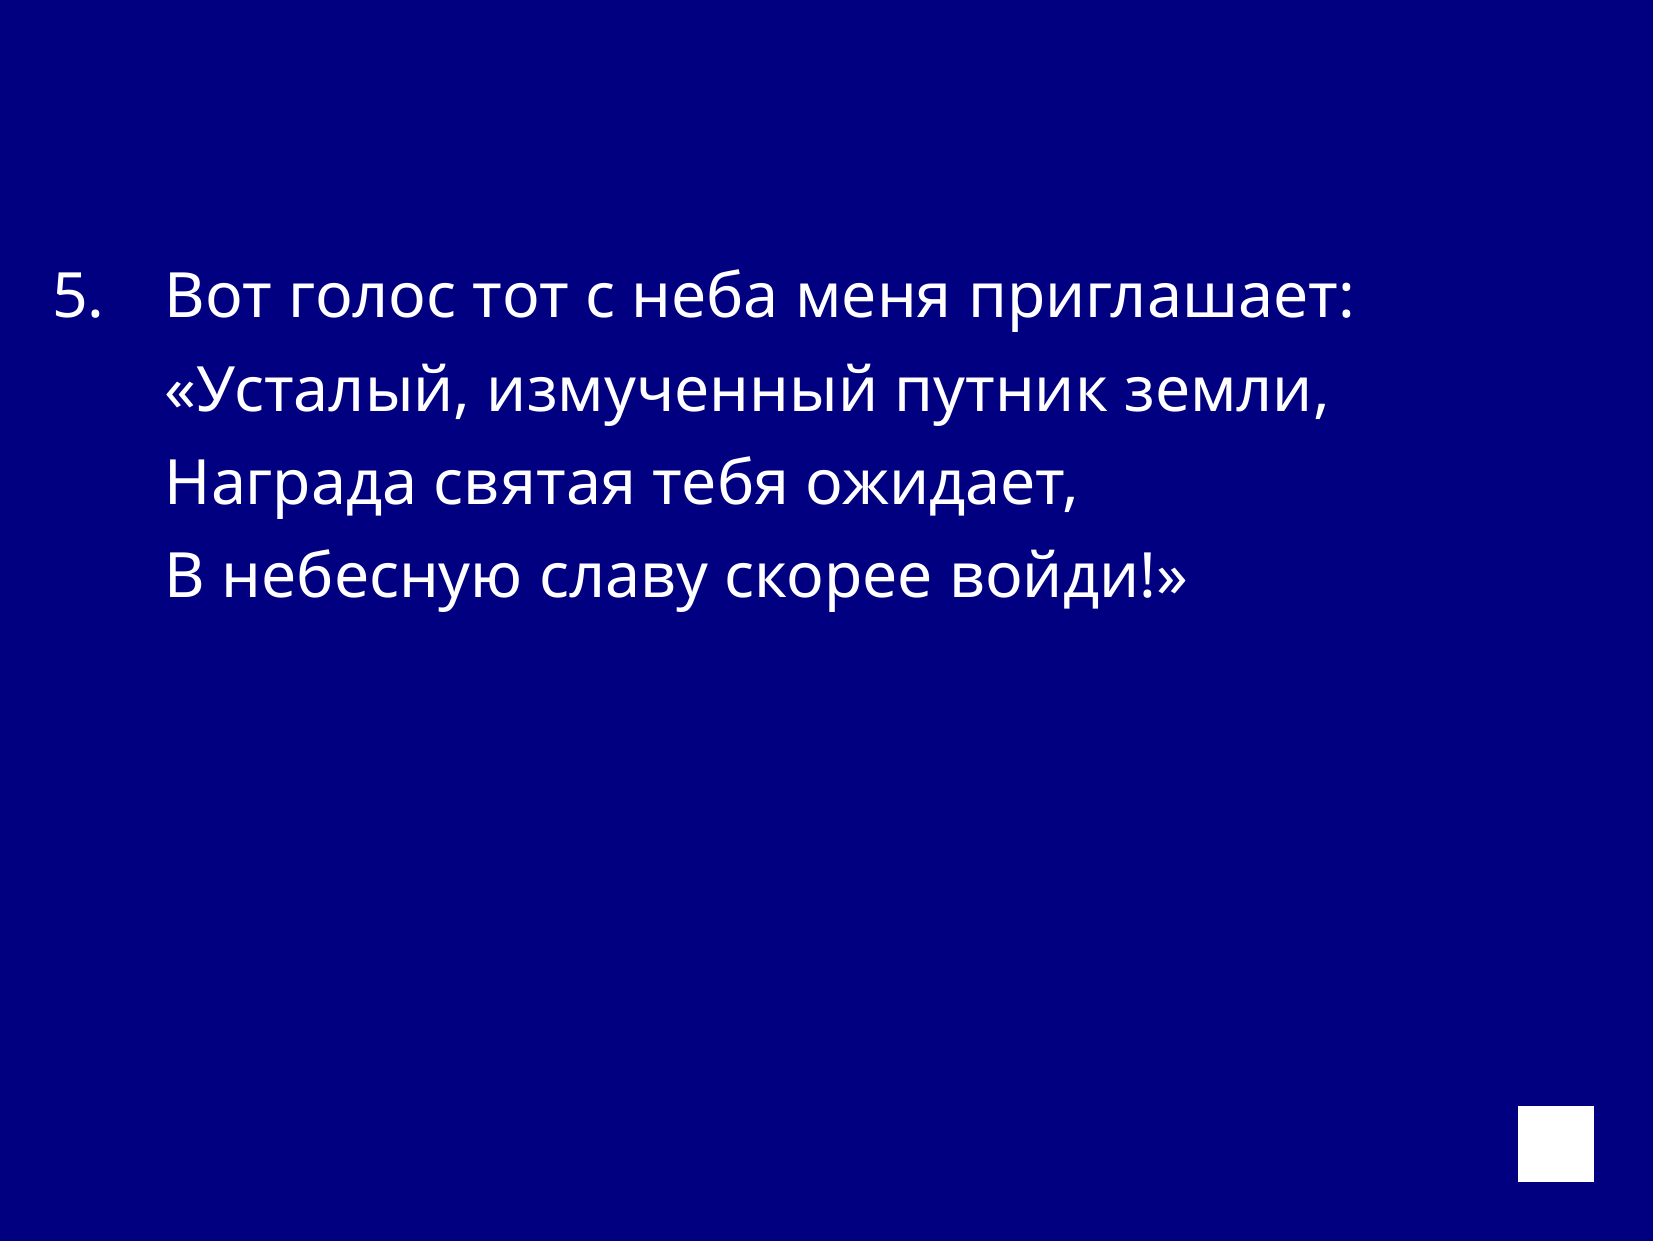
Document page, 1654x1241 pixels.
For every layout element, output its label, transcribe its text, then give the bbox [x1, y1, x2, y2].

text_box 5. Вот голос тот с неба меня приглашает: «Усталый, измученный путник земли, Награда святая тебя ожидает, В небесную славу скорее войди!» [37, 150, 1651, 1163]
text_box [1518, 1163, 1594, 1182]
